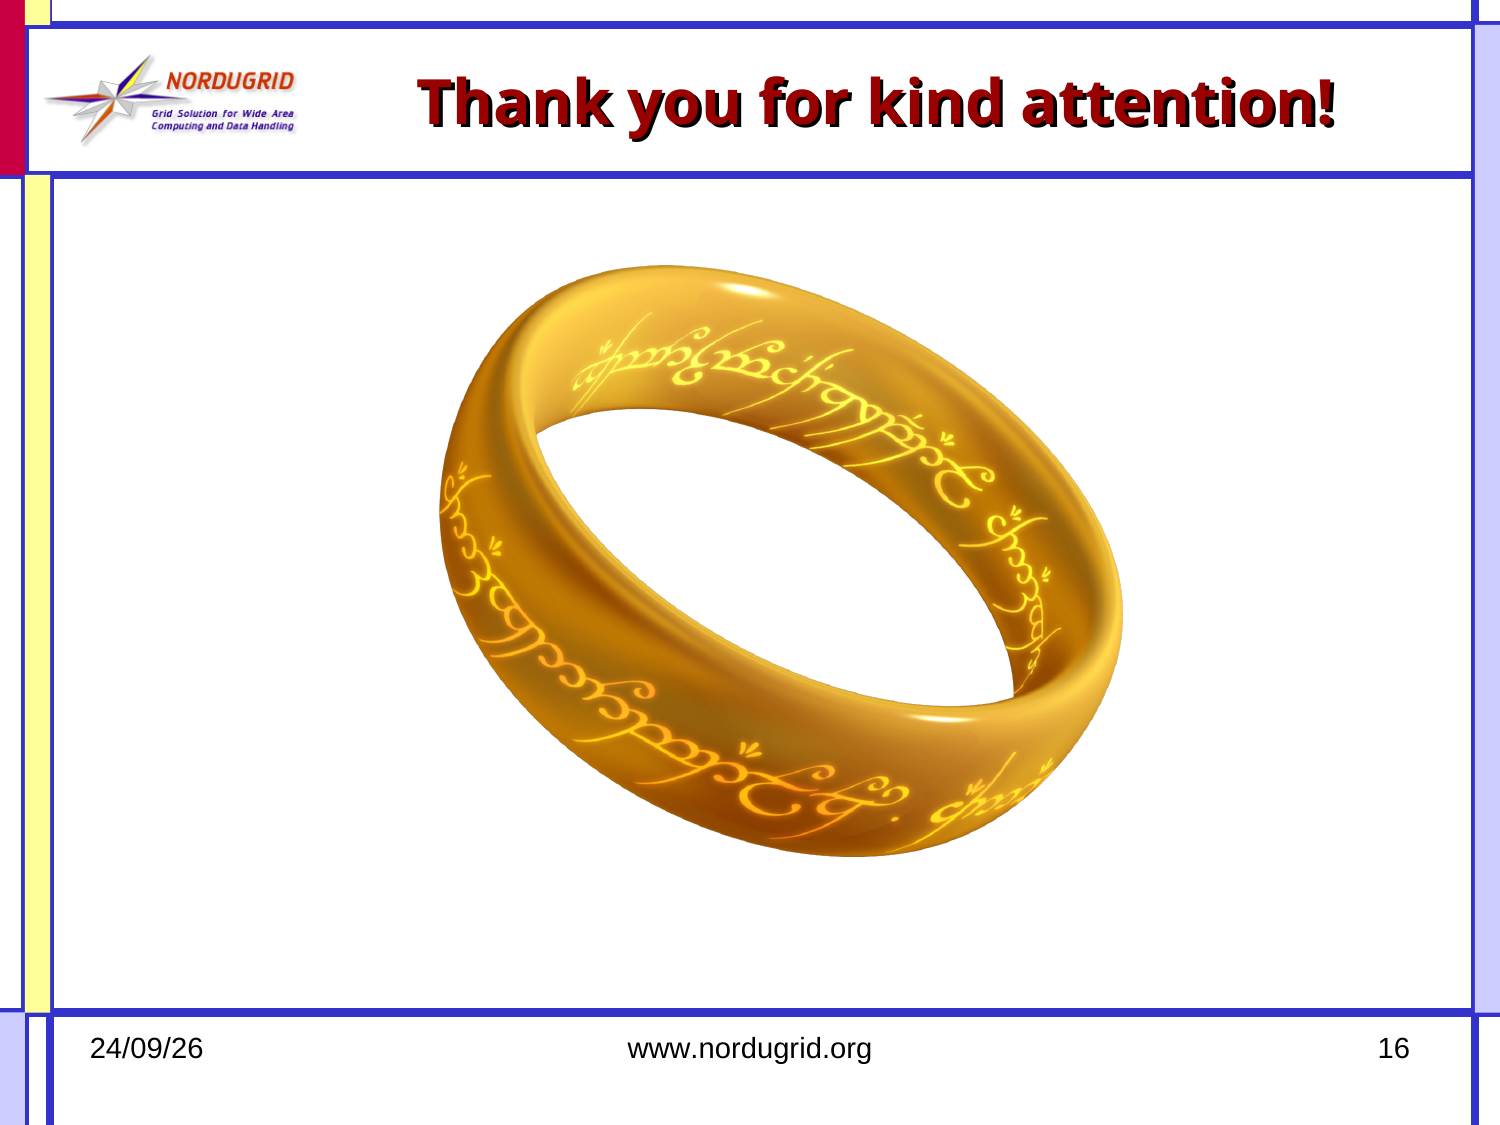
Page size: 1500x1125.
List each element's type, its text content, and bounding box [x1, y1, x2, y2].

picture [40, 49, 301, 148]
picture [439, 265, 1123, 857]
title Thank you for kind attention! [324, 17, 1428, 183]
